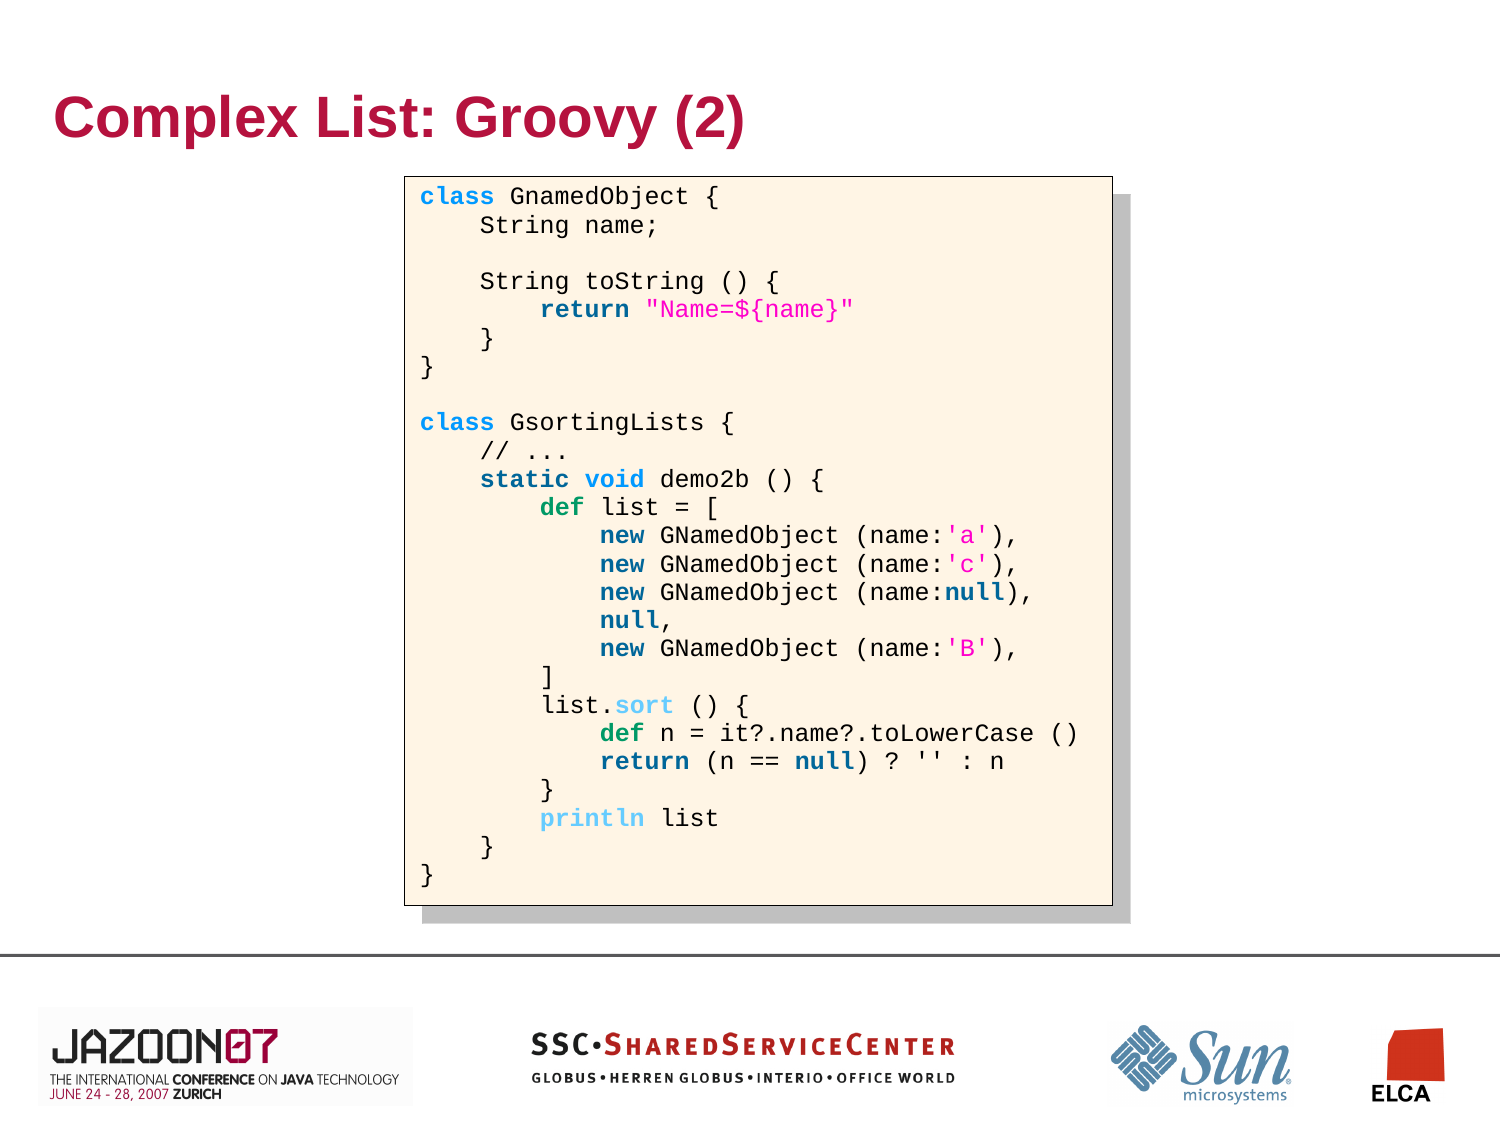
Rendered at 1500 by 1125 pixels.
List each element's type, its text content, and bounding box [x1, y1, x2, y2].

title Complex List: Groovy (2) [53, 59, 1447, 185]
picture [1107, 1021, 1294, 1107]
picture [1370, 1025, 1446, 1105]
picture [531, 1032, 955, 1083]
picture [38, 1007, 413, 1106]
text_box class GnamedObject { String name; String toString () { return "Name=${name}" } } class GsortingLists { // ... static void demo2b () { def list = [ new GNamedObject (name:'a'), new GNamedObject (name:'c'), new GNamedObject (name:null), null, new GNamedObject (name:'B'), ] list.sort () { def n = it?.name?.toLowerCase () return (n == null) ? '' : n } println list } } [404, 176, 1113, 906]
